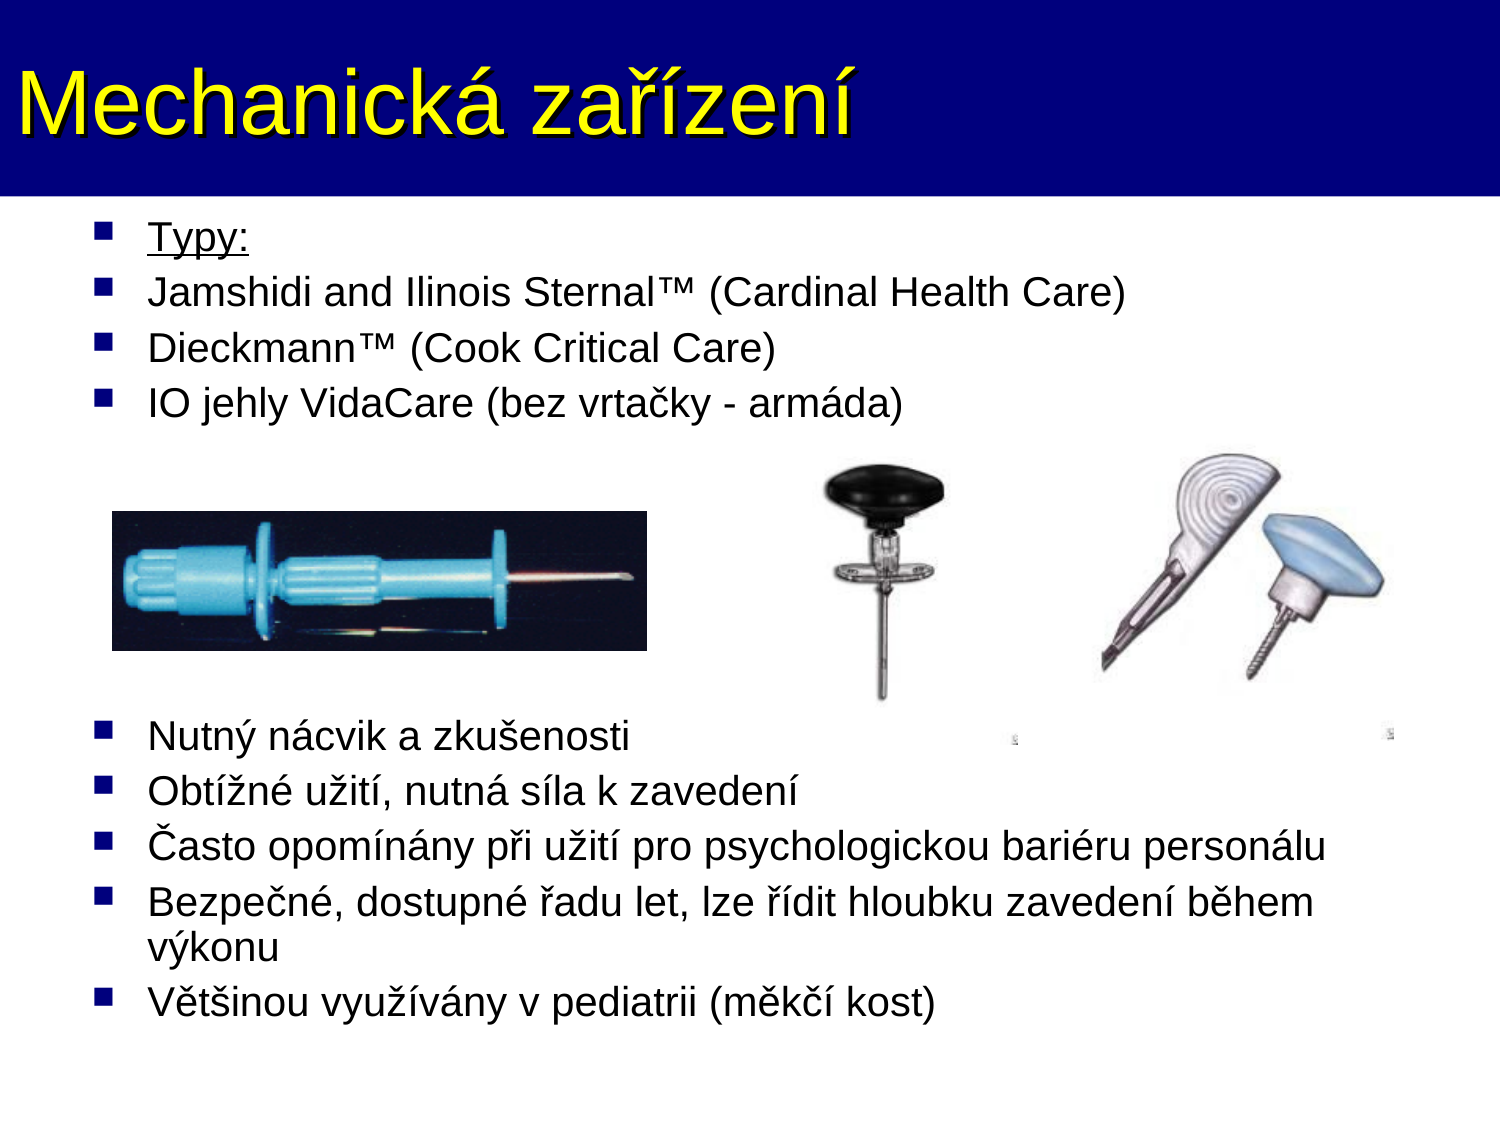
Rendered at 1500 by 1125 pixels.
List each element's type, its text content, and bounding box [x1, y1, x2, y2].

picture [750, 432, 1018, 746]
picture [1080, 432, 1394, 741]
text_box Typy: Jamshidi and Ilinois Sternal™ (Cardinal Health Care) Dieckmann™ (Cook Critical Care) IO jehly VidaCare (bez vrtačky - armáda) Nutný nácvik a zkušenosti Obtížné užití, nutná síla k zavedení Často opomínány při užití pro psychologickou bariéru personálu Bezpečné, dostupné řadu let, lze řídit hloubku zavedení během výkonu Většinou využívány v pediatrii (měkčí kost) [76, 207, 1367, 1125]
picture [112, 511, 660, 662]
text_box Mechanická zařízení [0, 0, 1500, 197]
